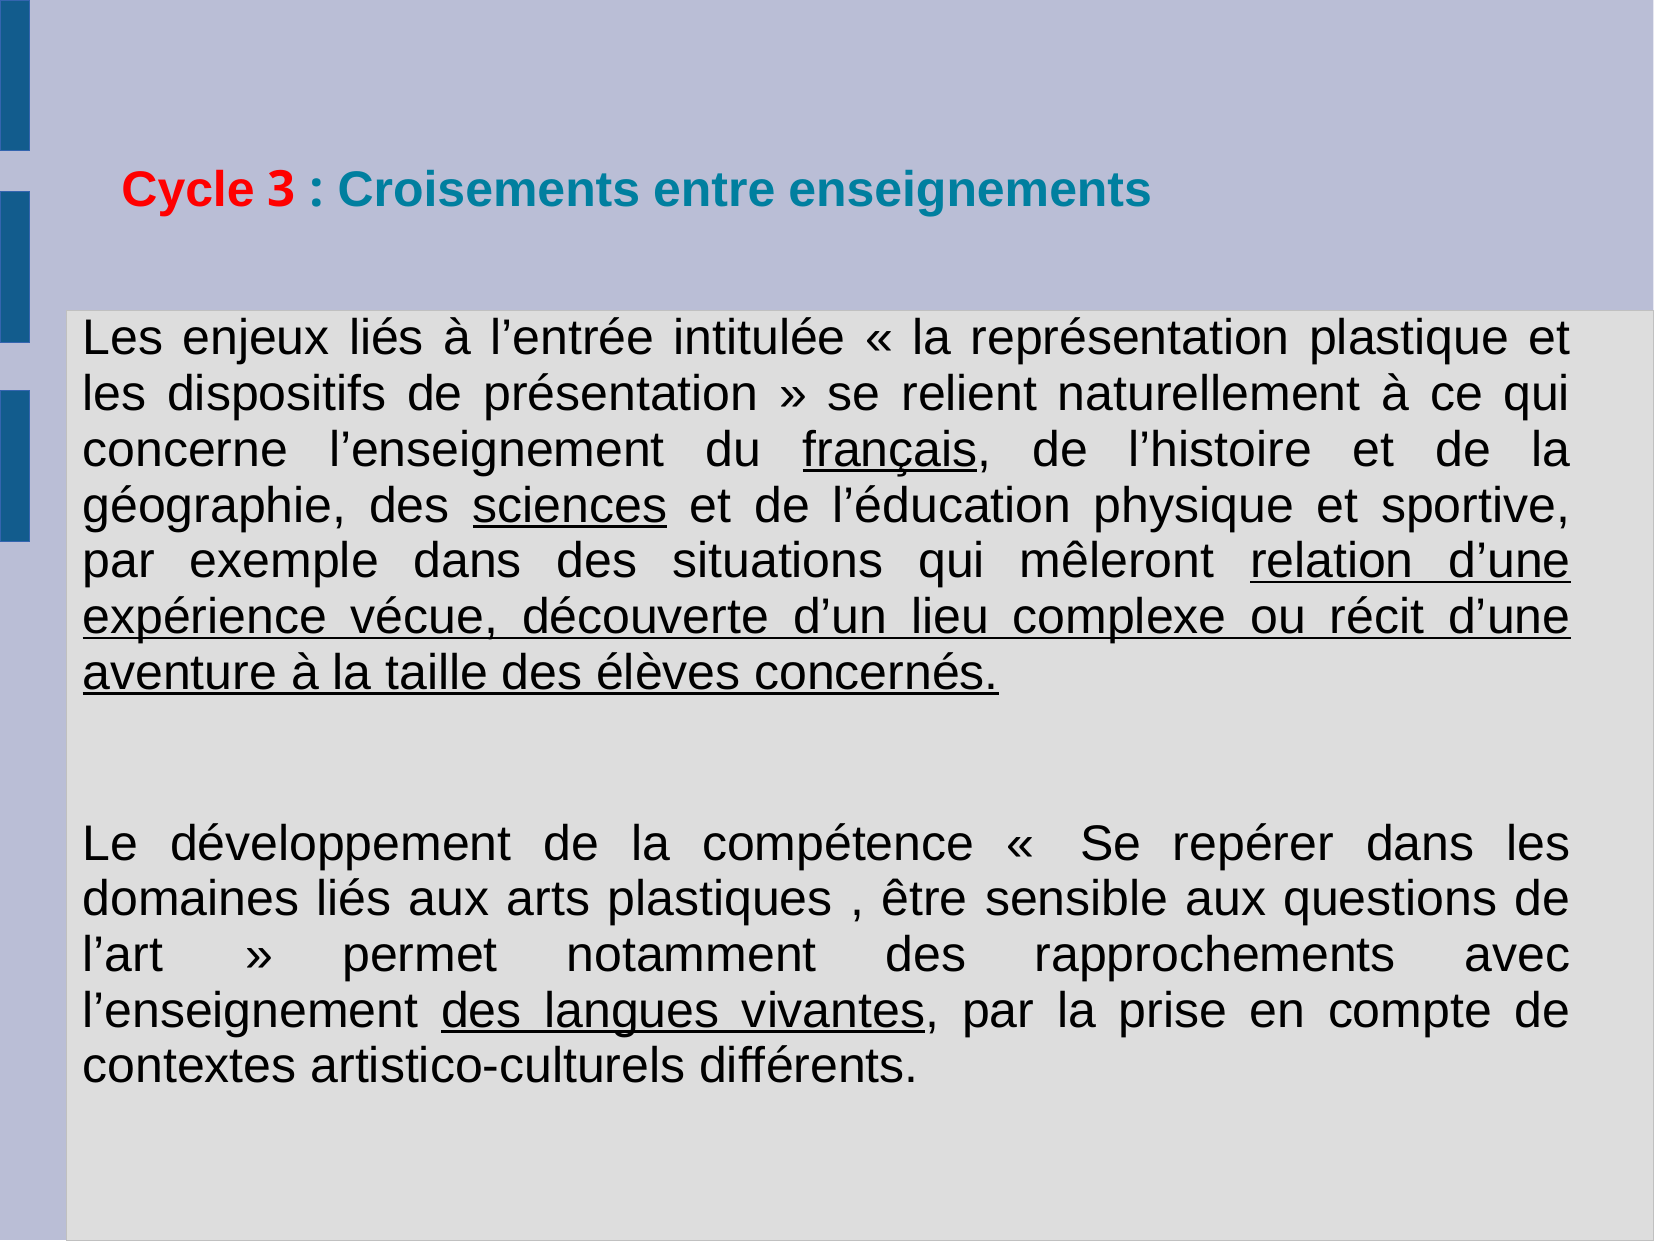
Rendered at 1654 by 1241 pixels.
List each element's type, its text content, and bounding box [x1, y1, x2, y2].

list Les enjeux liés à l’entrée intitulée « la représentation plastique et les dispositifs de présentation » se relient naturellement à ce qui concerne l’enseignement du français, de l’histoire et de la géographie, des sciences et de l’éducation physique et sportive, par exemple dans des situations qui mêleront relation d’une expérience vécue, découverte d’un lieu complexe ou récit d’une aventure à la taille des élèves concernés. Le développement de la compétence « Se repérer dans les domaines liés aux arts plastiques , être sensible aux questions de l’art » permet notamment des rapprochements avec l’enseignement des langues vivantes, par la prise en compte de contextes artistico-culturels différents. [82, 224, 1571, 1094]
title Cycle 3 : Croisements entre enseignements [121, 91, 1534, 224]
